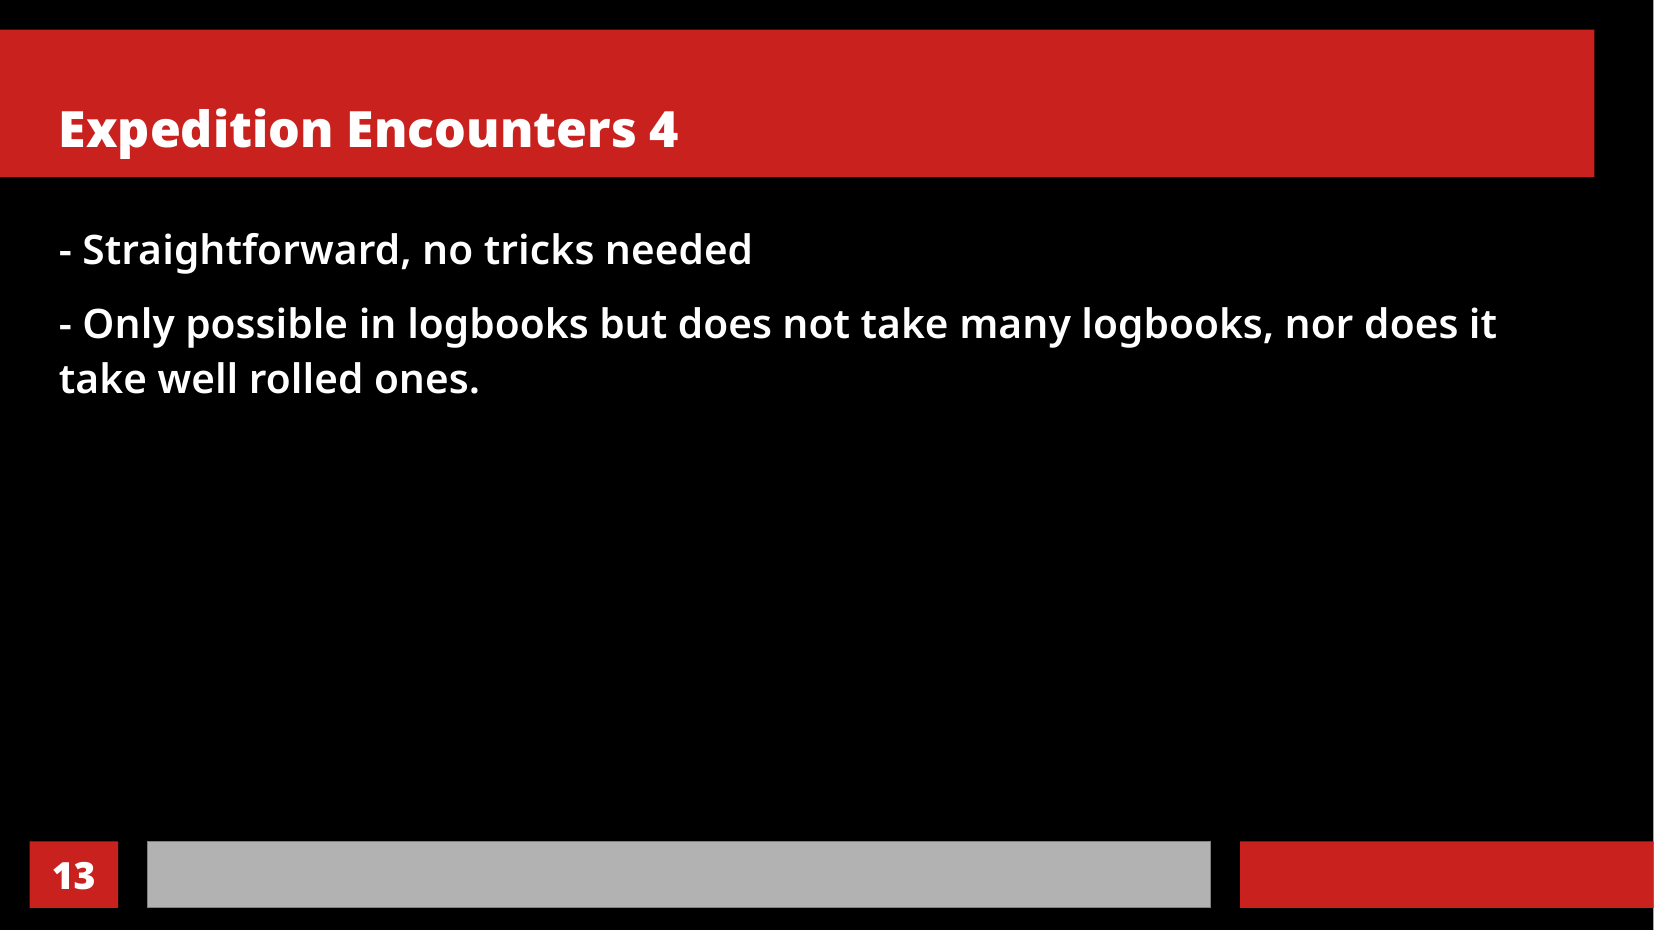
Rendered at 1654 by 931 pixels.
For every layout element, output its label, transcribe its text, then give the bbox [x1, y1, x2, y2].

list - Straightforward, no tricks needed - Only possible in logbooks but does not take many logbooks, nor does it take well rolled ones. [59, 221, 1565, 798]
title Expedition Encounters 4 [59, 44, 1595, 163]
